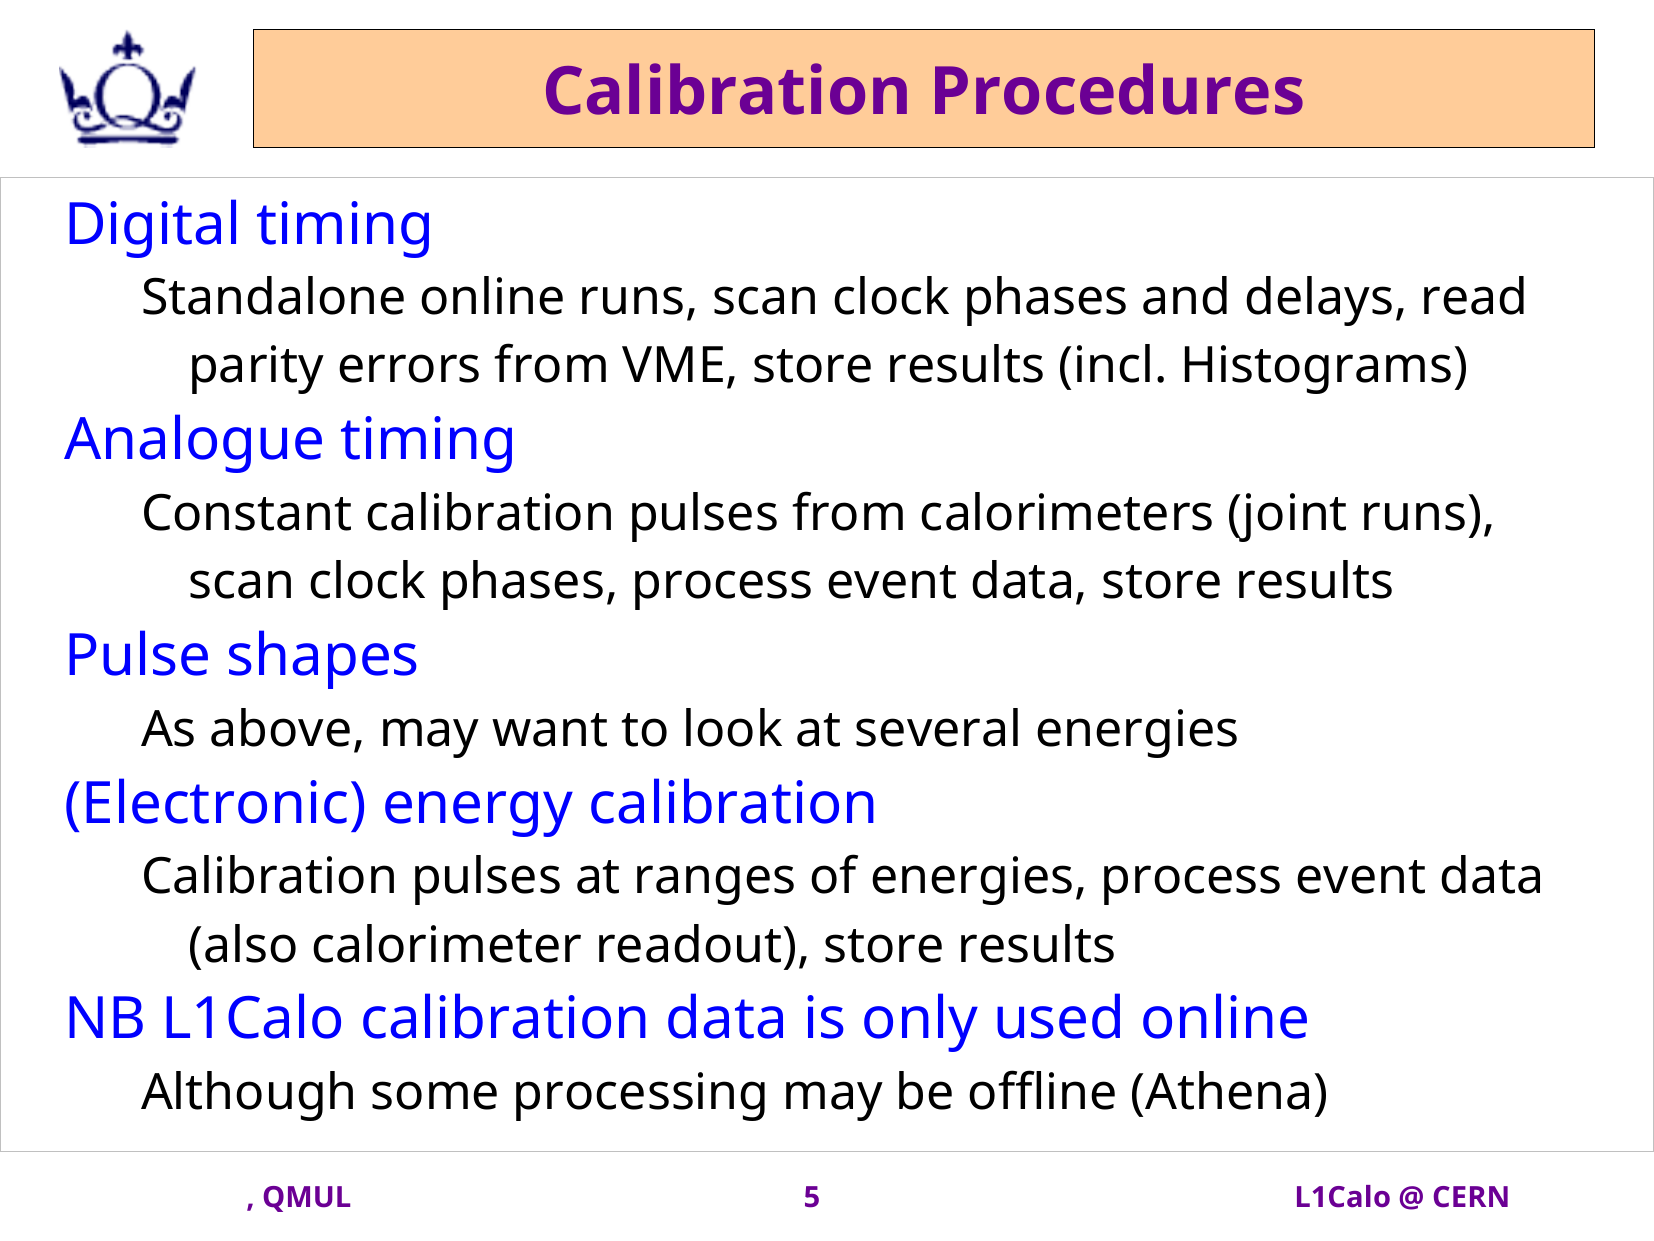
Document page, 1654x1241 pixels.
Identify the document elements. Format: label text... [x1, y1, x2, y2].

list Digital timing Standalone online runs, scan clock phases and delays, read parity errors from VME, store results (incl. Histograms) Analogue timing Constant calibration pulses from calorimeters (joint runs), scan clock phases, process event data, store results Pulse shapes As above, may want to look at several energies (Electronic) energy calibration Calibration pulses at ranges of energies, process event data (also calorimeter readout), store results NB L1Calo calibration data is only used online Although some processing may be offline (Athena) [46, 181, 1590, 1152]
picture [59, 29, 200, 148]
title Calibration Procedures [253, 29, 1595, 148]
